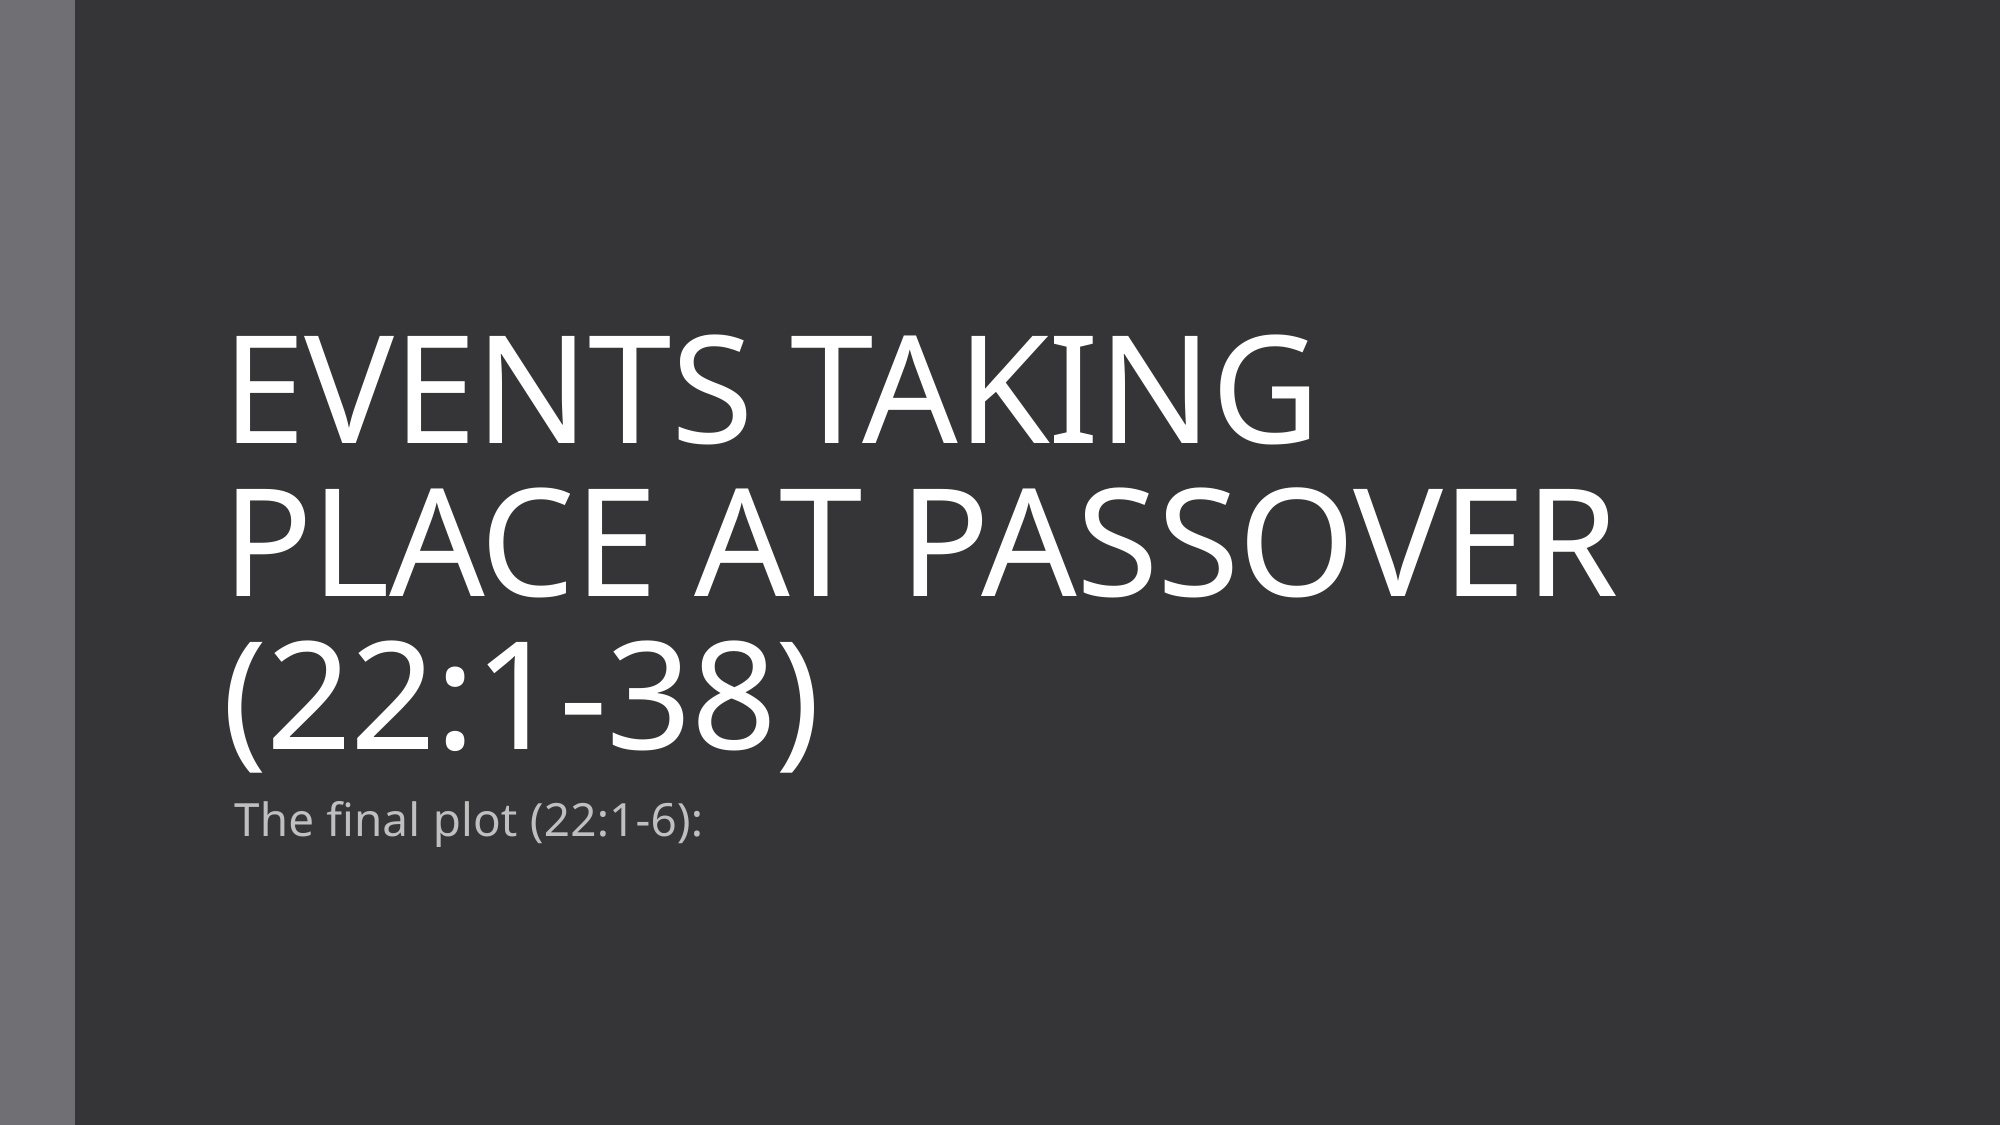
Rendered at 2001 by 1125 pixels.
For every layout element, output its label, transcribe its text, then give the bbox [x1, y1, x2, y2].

title EVENTS TAKING PLACE AT PASSOVER (22:1-38) [206, 124, 1752, 787]
subtitle The final plot (22:1-6): [206, 787, 1752, 1066]
